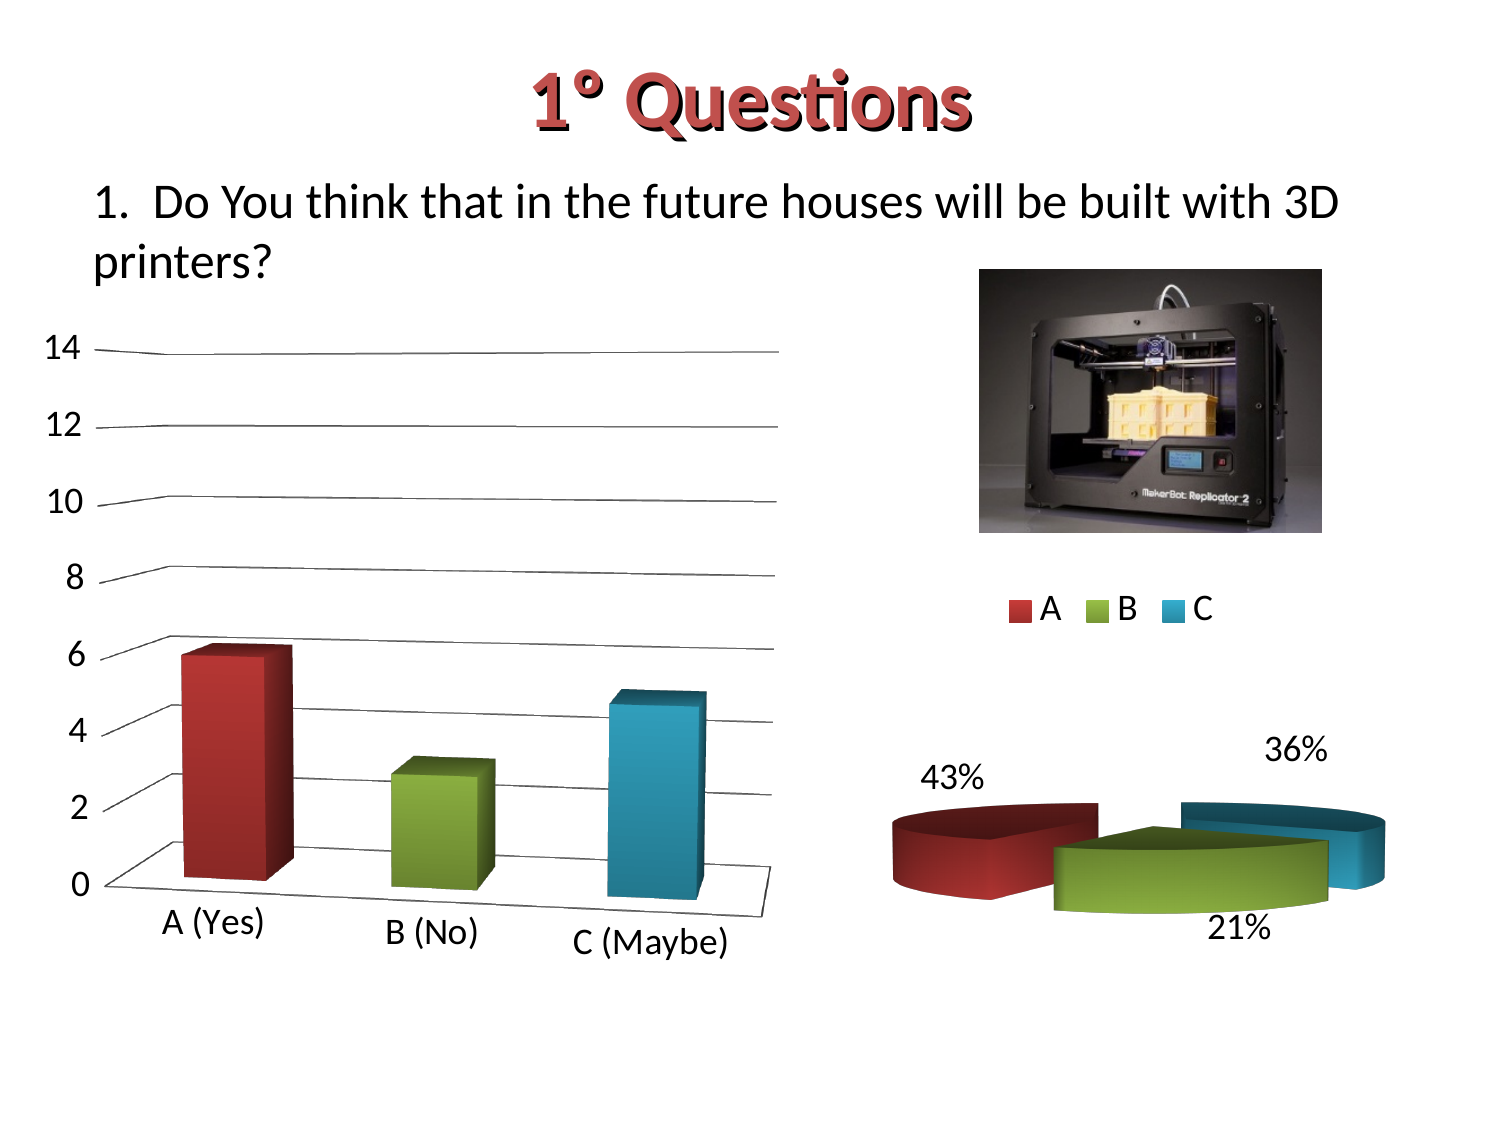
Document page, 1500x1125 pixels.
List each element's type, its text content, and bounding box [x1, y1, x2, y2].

picture [979, 269, 1322, 533]
text_box 1º Questions [0, 37, 1500, 152]
chart [41, 326, 1478, 1095]
text_box 1. Do You think that in the future houses will be built with 3D printers? [78, 161, 1422, 296]
